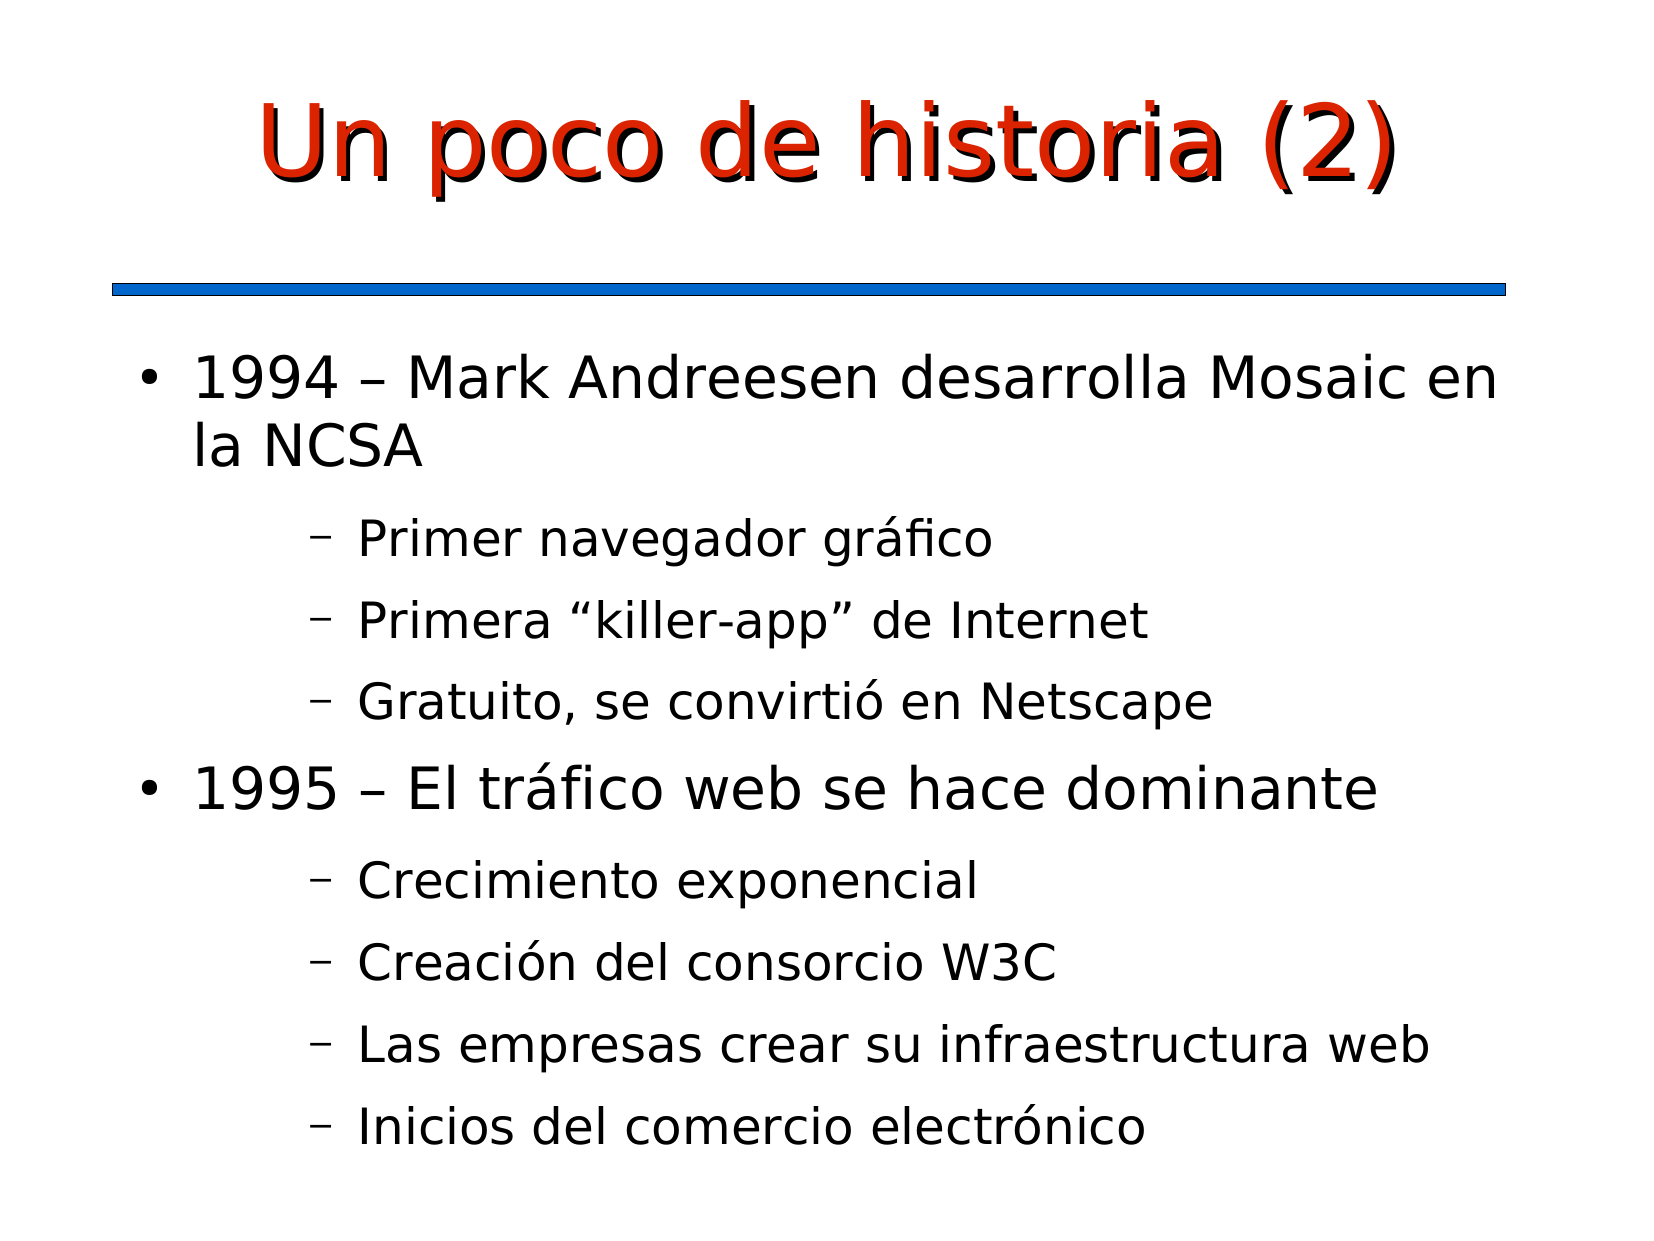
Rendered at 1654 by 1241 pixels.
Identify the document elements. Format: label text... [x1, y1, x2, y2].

list 1994 – Mark Andreesen desarrolla Mosaic en la NCSA Primer navegador gráfico Primera “killer-app” de Internet Gratuito, se convirtió en Netscape 1995 – El tráfico web se hace dominante Crecimiento exponencial Creación del consorcio W3C Las empresas crear su infraestructura web Inicios del comercio electrónico [121, 344, 1534, 1157]
title Un poco de historia (2) [121, 37, 1534, 246]
